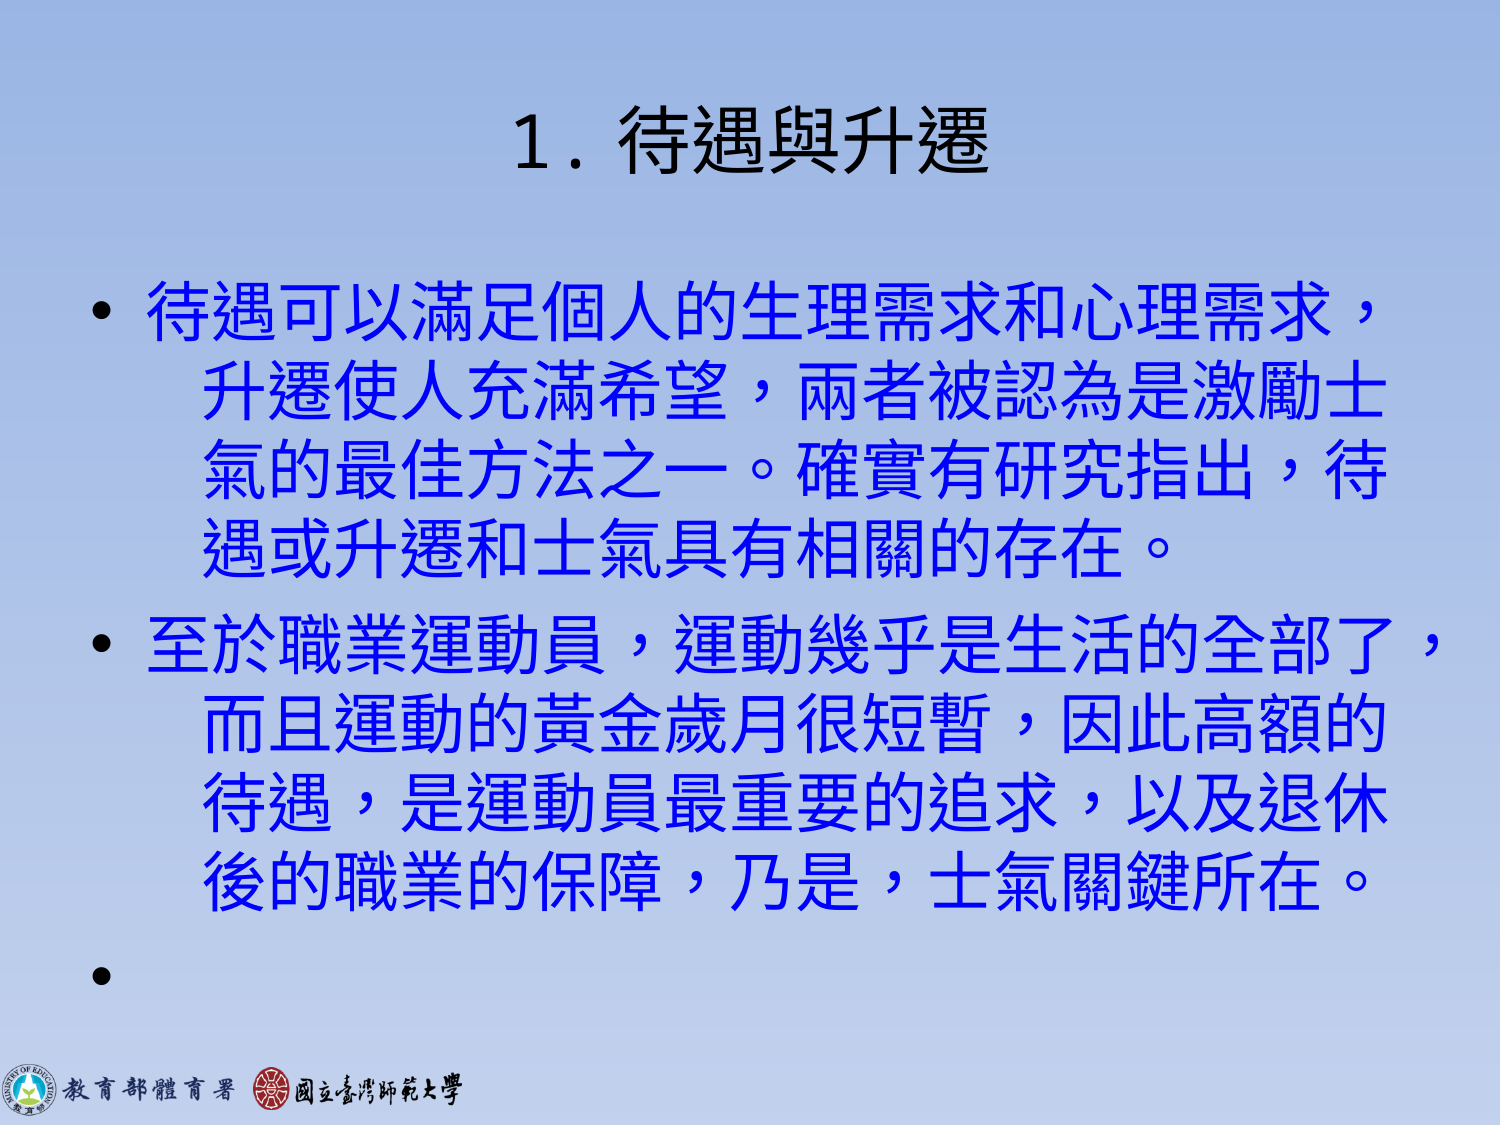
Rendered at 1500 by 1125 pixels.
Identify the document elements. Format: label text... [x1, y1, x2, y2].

list 待遇可以滿足個人的生理需求和心理需求，升遷使人充滿希望，兩者被認為是激勵士氣的最佳方法之一。確實有研究指出，待遇或升遷和士氣具有相關的存在。 至於職業運動員，運動幾乎是生活的全部了，而且運動的黃金歲月很短暫，因此高額的待遇，是運動員最重要的追求，以及退休後的職業的保障，乃是，士氣關鍵所在。 [75, 262, 1426, 1005]
title 1.待遇與升遷 [75, 45, 1426, 233]
